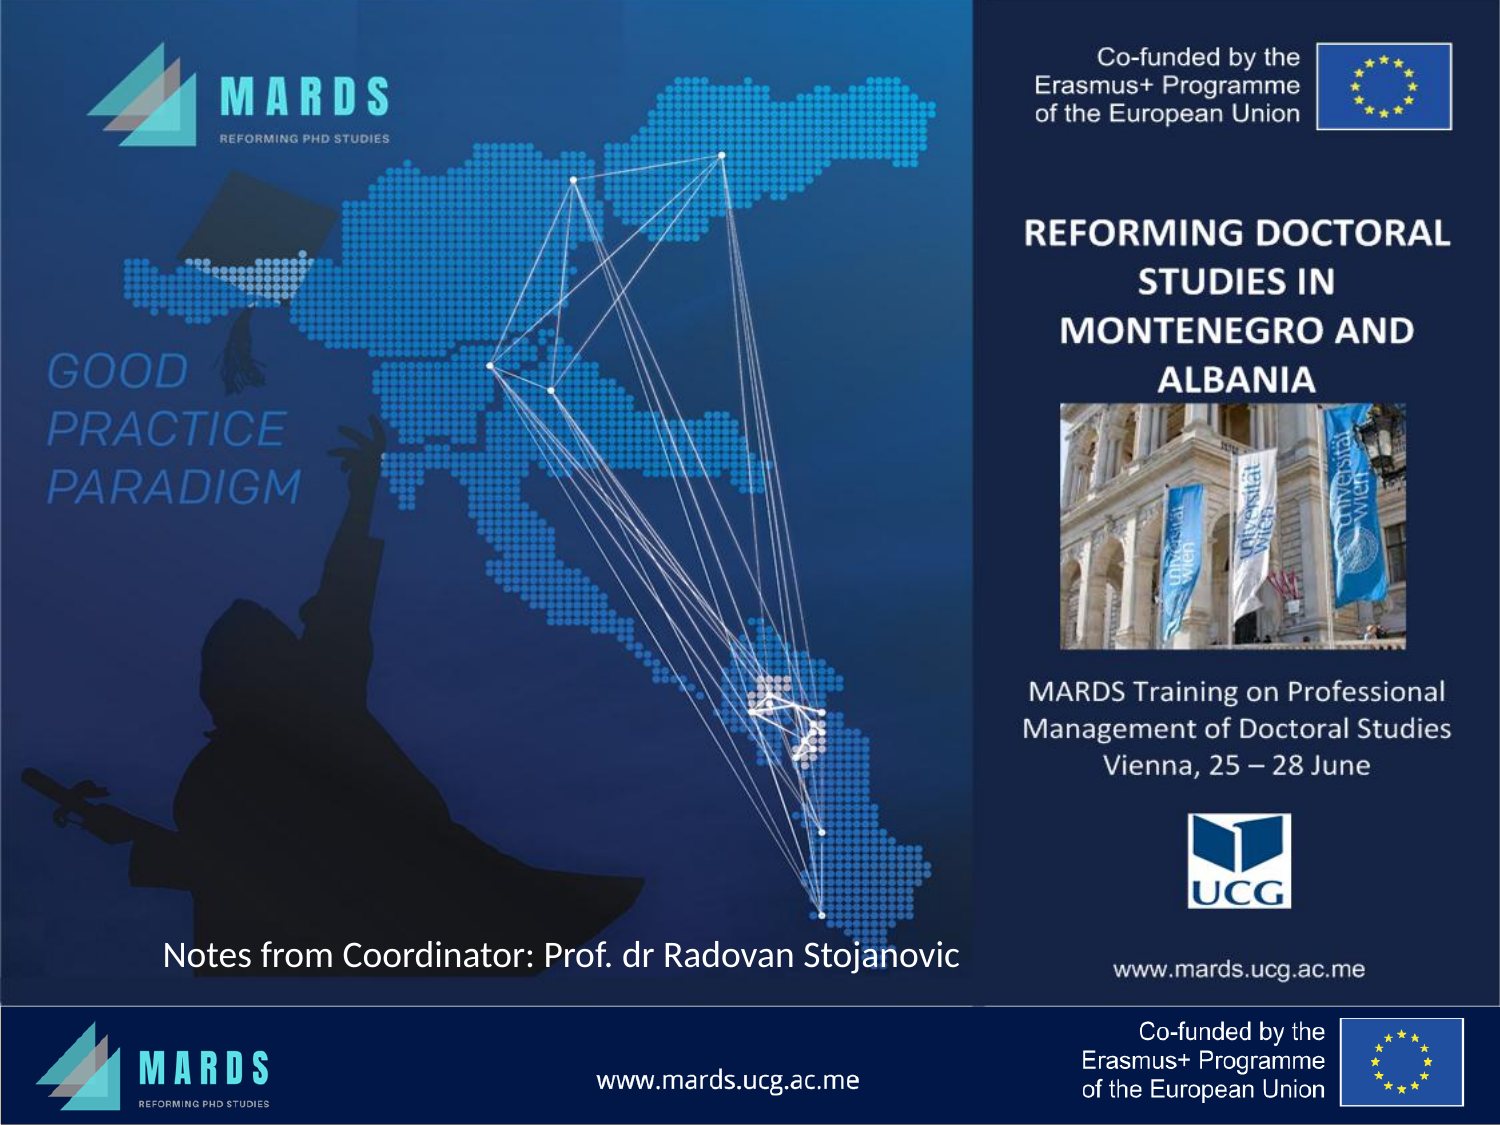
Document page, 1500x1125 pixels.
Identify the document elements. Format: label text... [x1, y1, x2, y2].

text_box Notes from Coordinator: Prof. dr Radovan Stojanovic [147, 922, 985, 983]
picture [0, 0, 1500, 1007]
